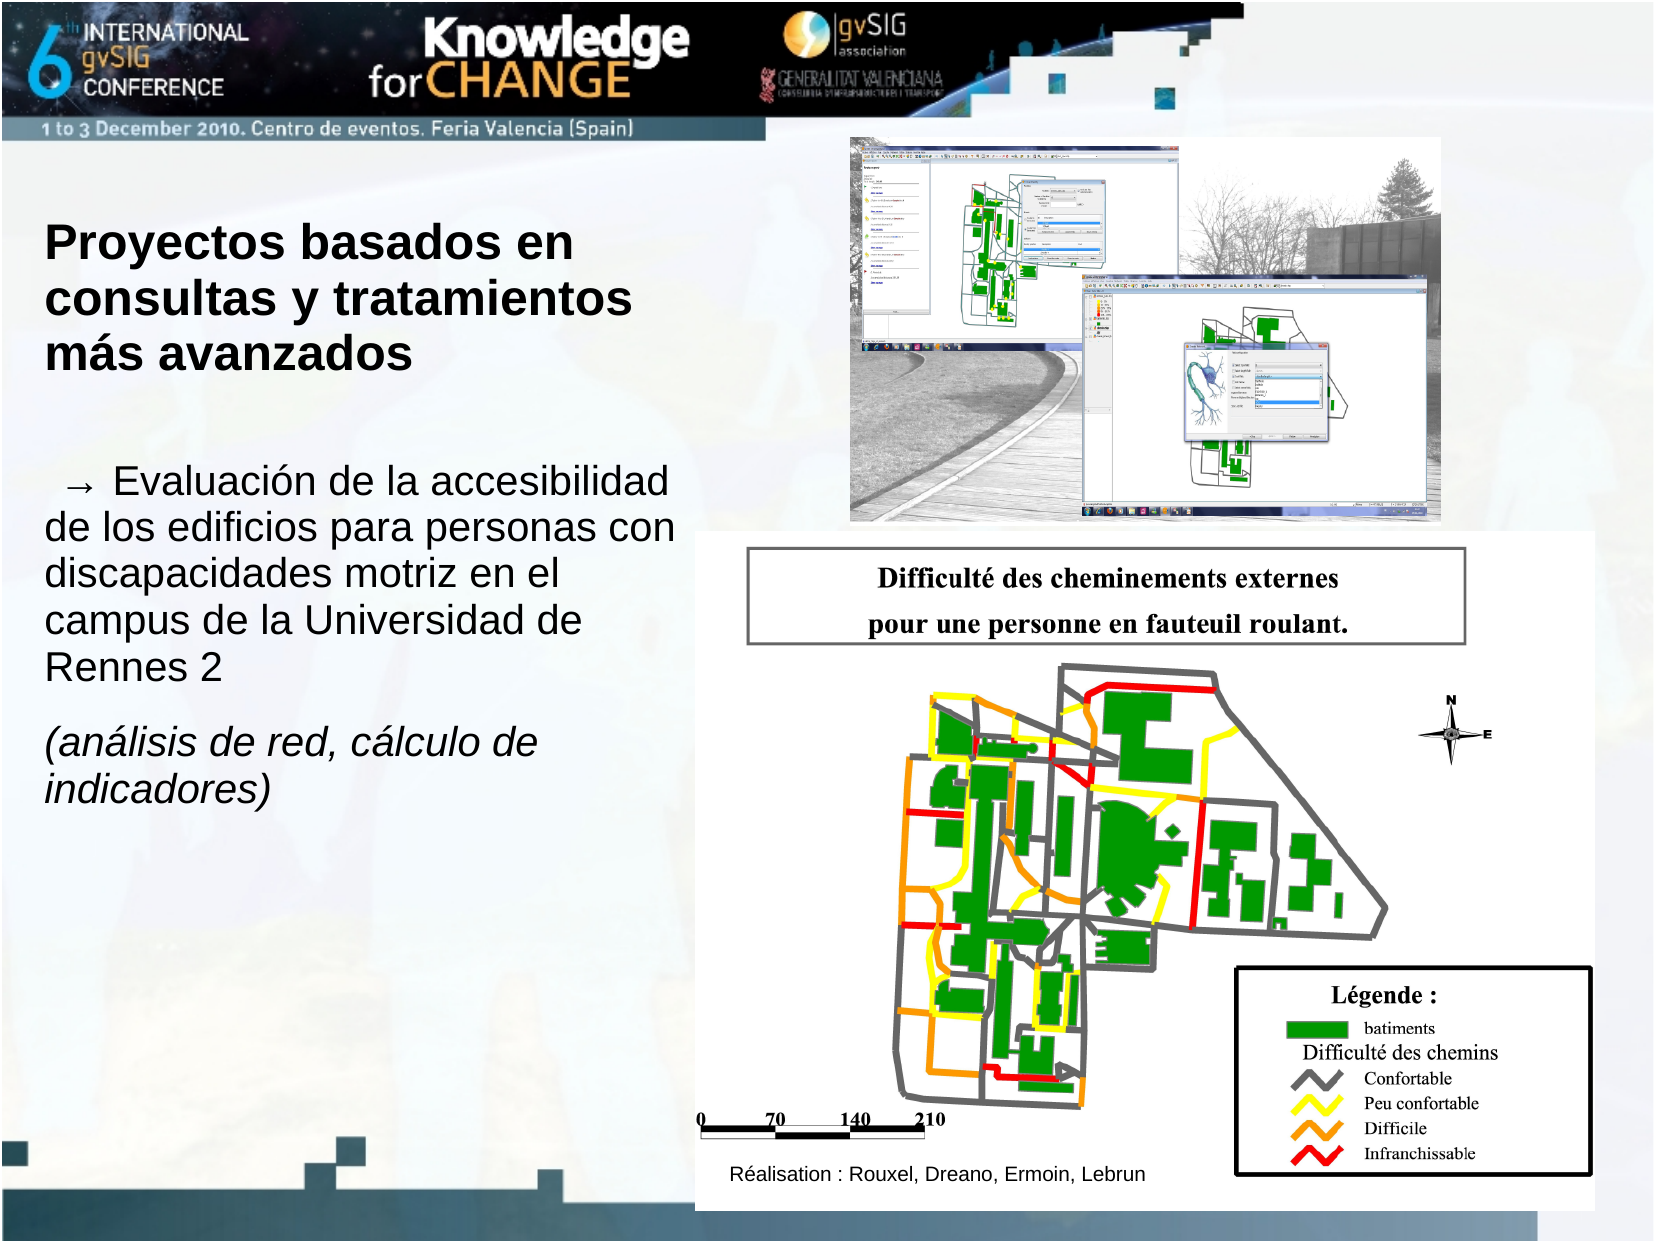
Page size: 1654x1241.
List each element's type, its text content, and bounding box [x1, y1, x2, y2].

text_box Réalisation : Rouxel, Dreano, Ermoin, Lebrun [714, 1155, 1162, 1193]
picture [2, 2, 1654, 1241]
text_box Proyectos basados en consultas y tratamientos más avanzados → Evaluación de la accesibilidad de los edificios para personas con discapacidades motriz en el campus de la Universidad de Rennes 2 (análisis de red, cálculo de indicadores) [29, 206, 709, 1034]
